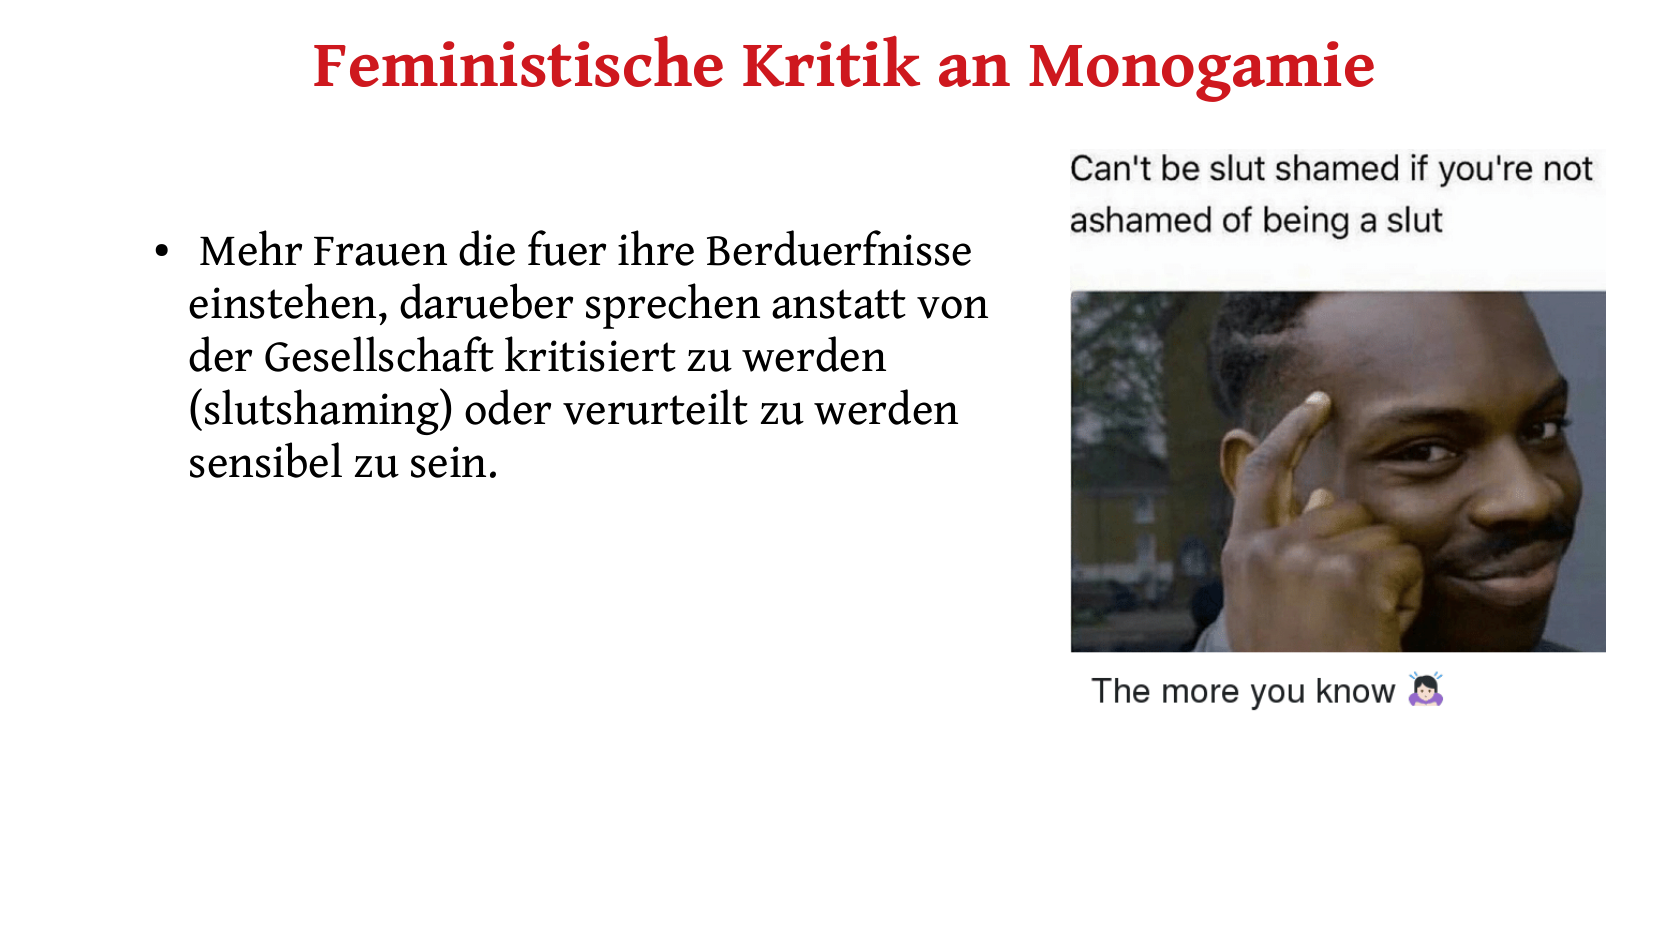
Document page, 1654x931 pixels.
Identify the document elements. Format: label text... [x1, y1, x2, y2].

picture [1070, 149, 1606, 723]
text_box Feministische Kritik an Monogamie [0, 20, 1654, 216]
list Mehr Frauen die fuer ihre Berduerfnisse einstehen, darueber sprechen anstatt von der Gesellschaft kritisiert zu werden (slutshaming) oder verurteilt zu werden sensibel zu sein. [82, 225, 991, 711]
